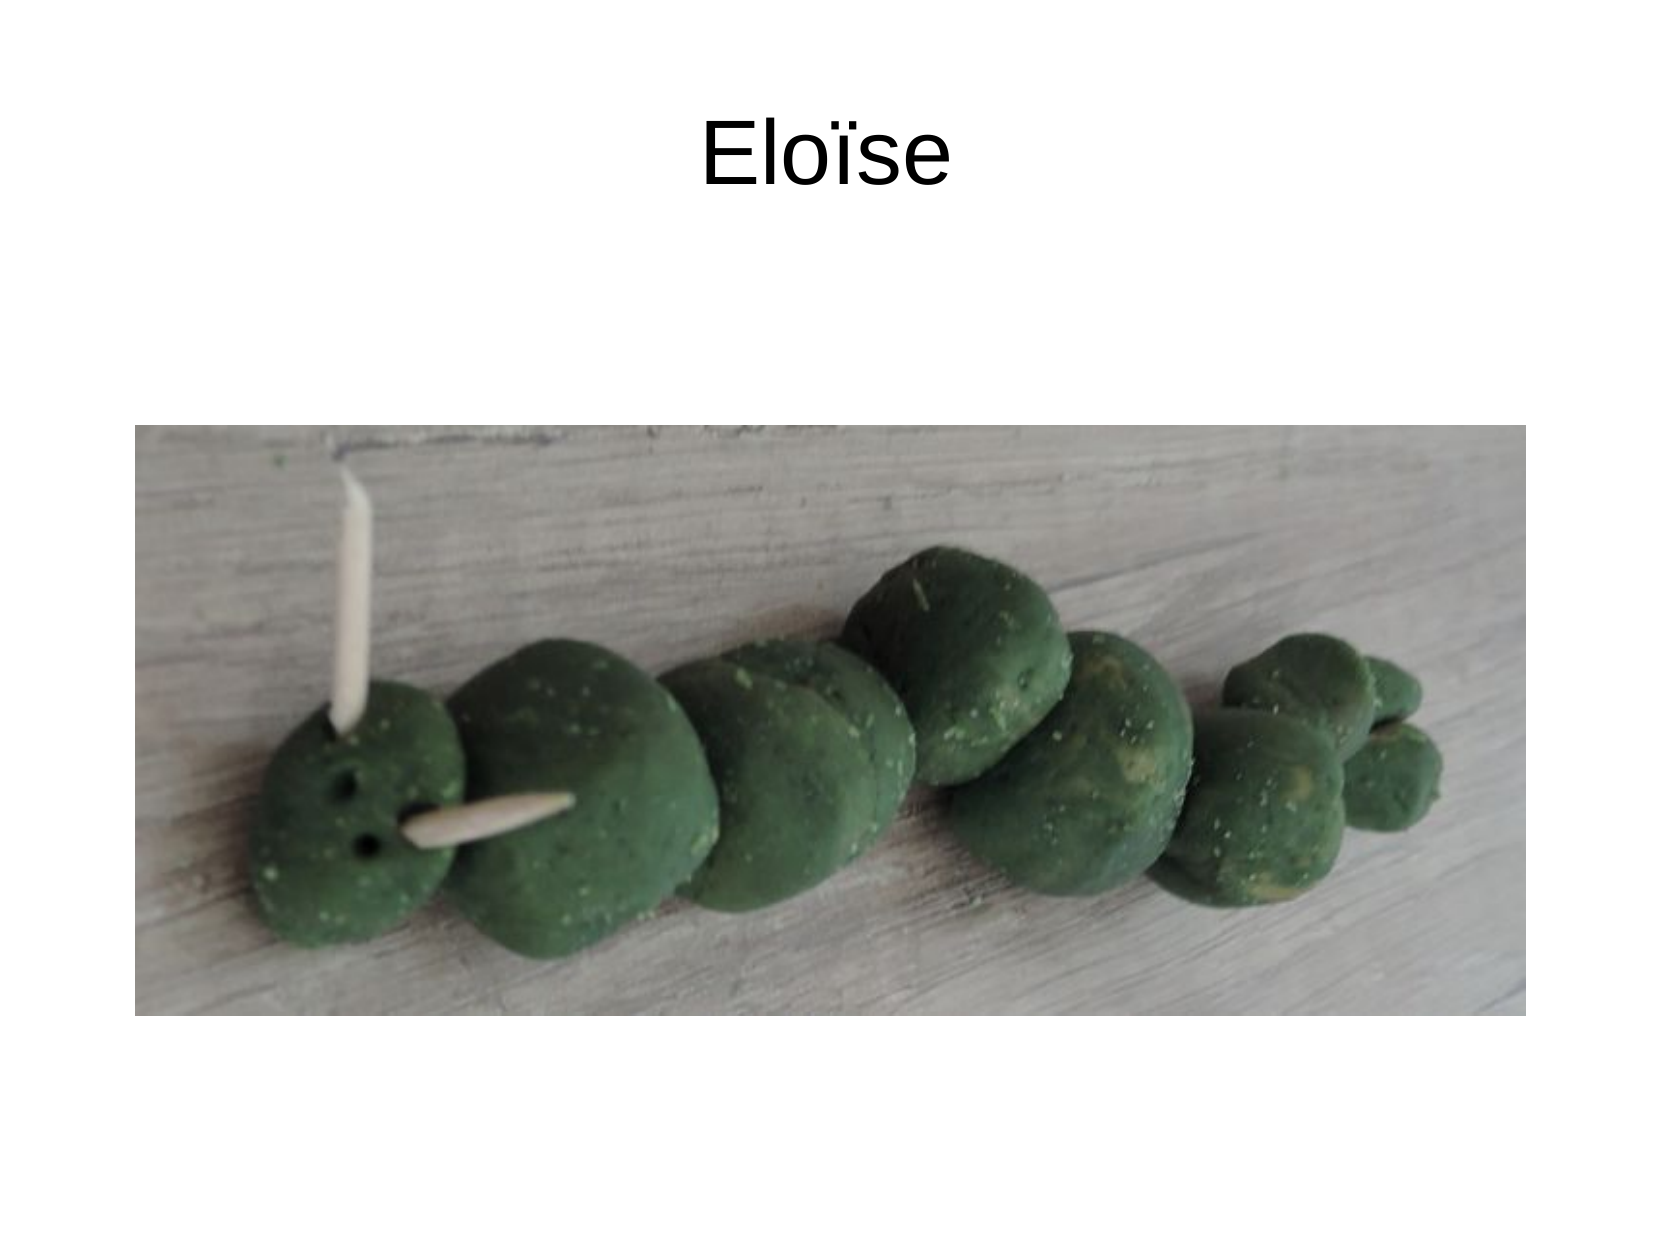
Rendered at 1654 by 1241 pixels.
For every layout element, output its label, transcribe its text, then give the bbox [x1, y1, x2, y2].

title Eloïse [82, 49, 1571, 257]
picture [135, 425, 1526, 1016]
